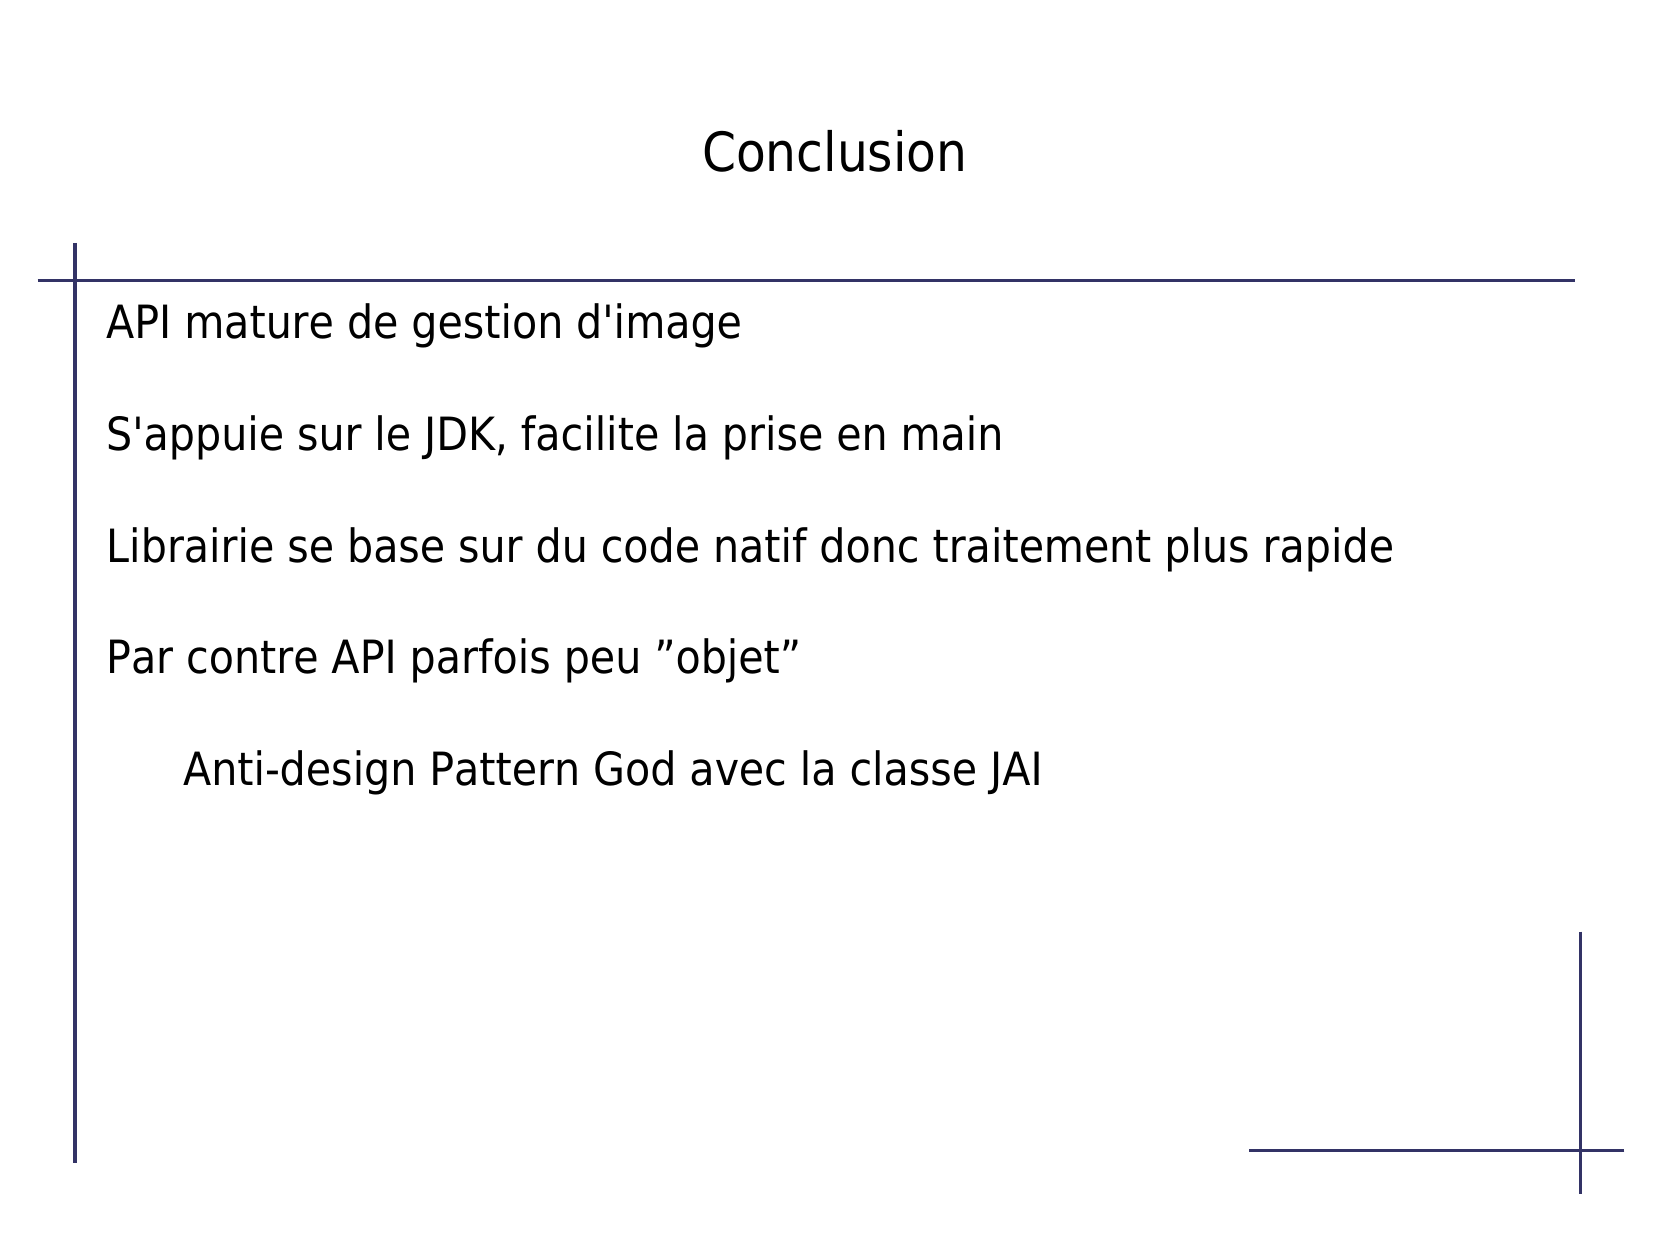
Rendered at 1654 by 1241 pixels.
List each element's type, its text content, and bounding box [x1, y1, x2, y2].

list API mature de gestion d'image S'appuie sur le JDK, facilite la prise en main Librairie se base sur du code natif donc traitement plus rapide Par contre API parfois peu ”objet” Anti-design Pattern God avec la classe JAI [88, 296, 1538, 1115]
title Conclusion [112, 49, 1558, 257]
